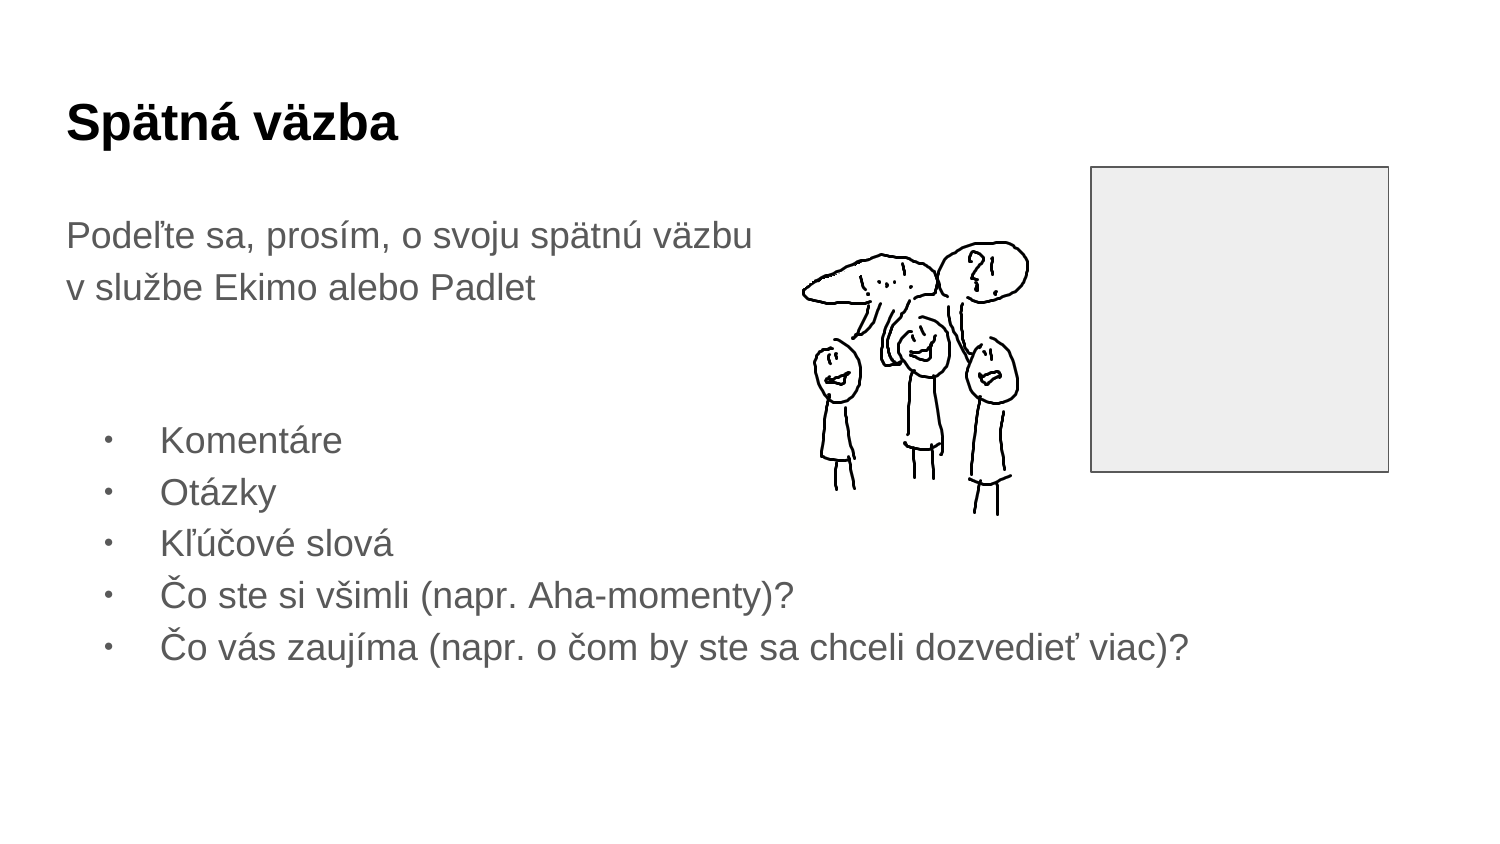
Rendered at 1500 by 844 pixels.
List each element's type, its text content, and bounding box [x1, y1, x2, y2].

list Podeľte sa, prosím, o svoju spätnú väzbu v službe Ekimo alebo Padlet Komentáre Otázky Kľúčové slová Čo ste si všimli (napr. Aha-momenty)? Čo vás zaujíma (napr. o čom by ste sa chceli dozvedieť viac)? [51, 189, 1449, 750]
text_box [1091, 167, 1388, 472]
title Spätná väzba [51, 72, 1449, 167]
picture [790, 224, 1038, 530]
